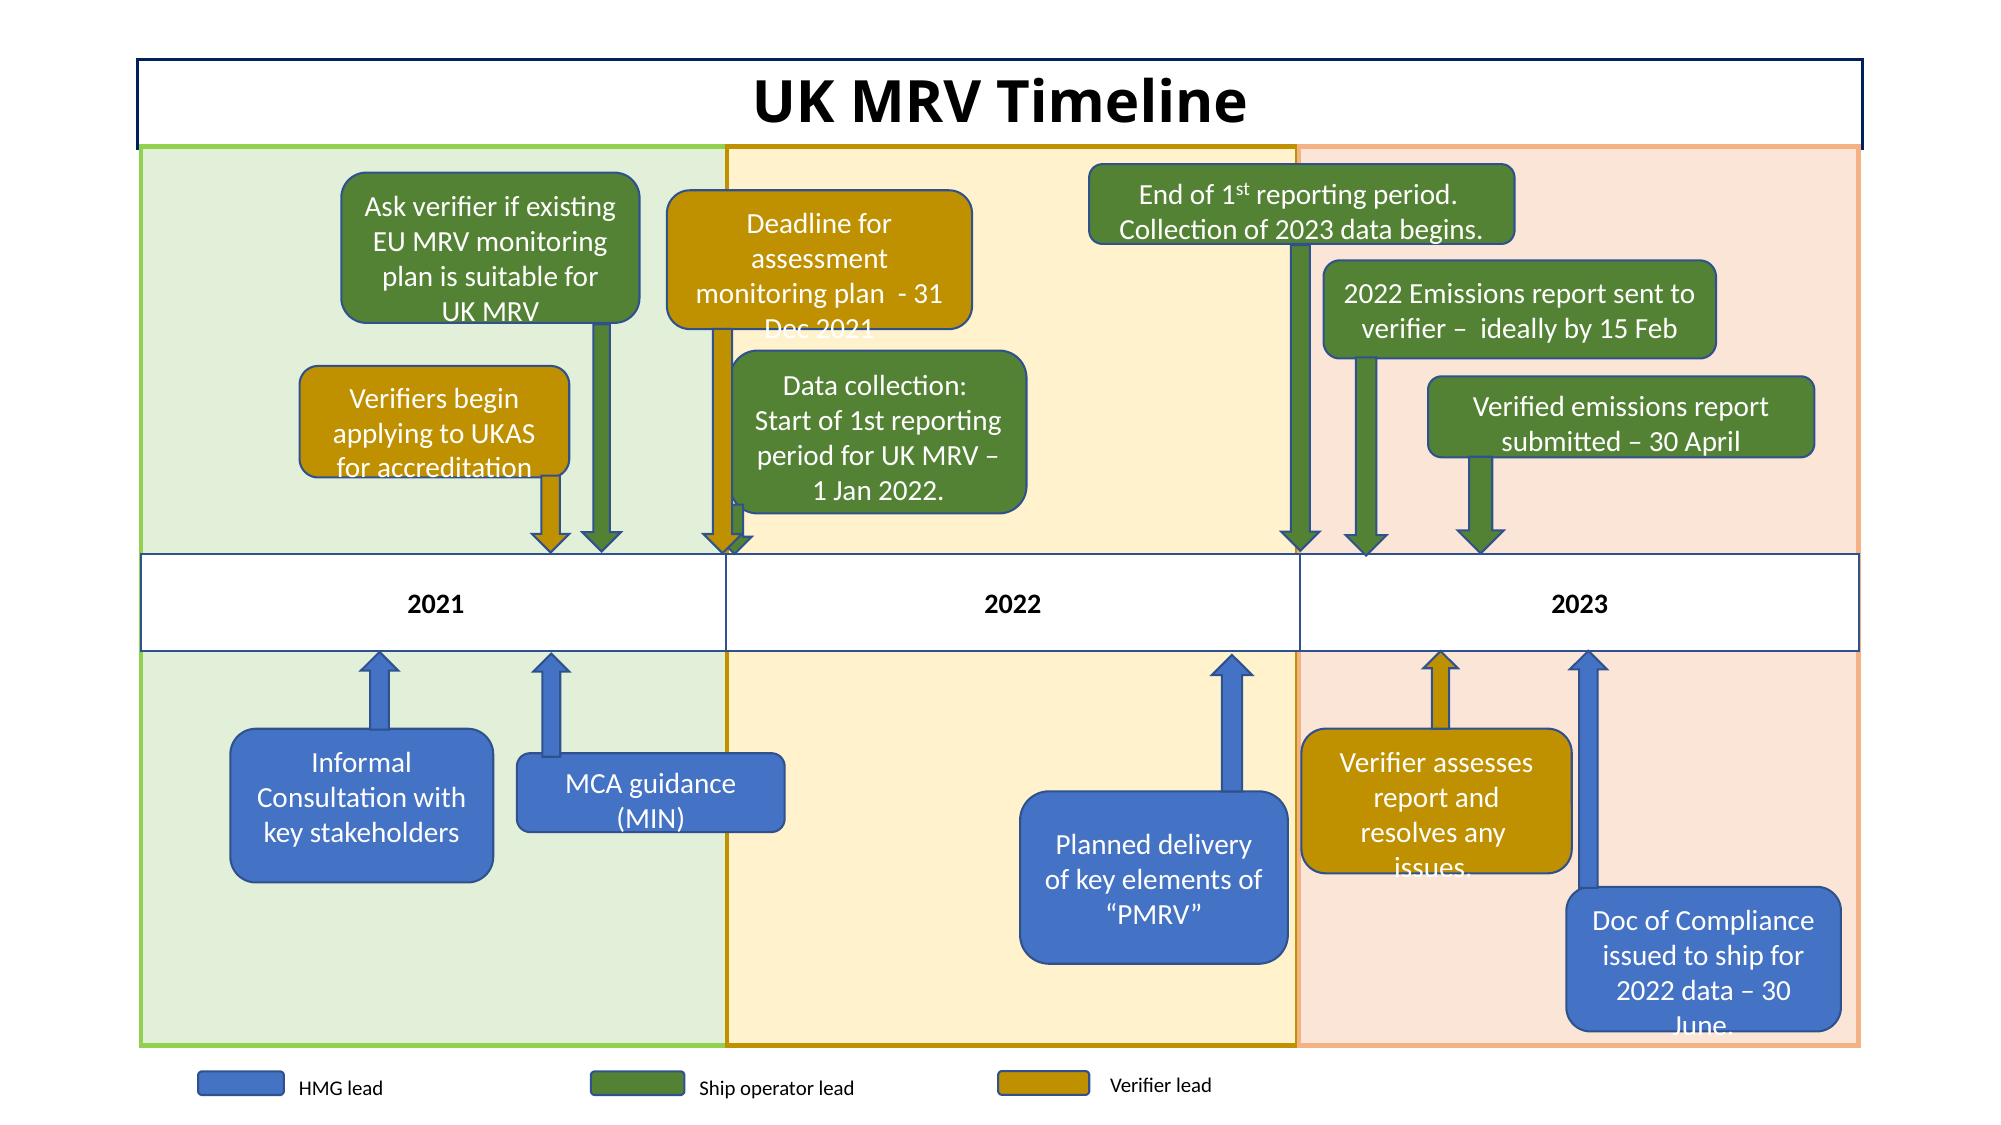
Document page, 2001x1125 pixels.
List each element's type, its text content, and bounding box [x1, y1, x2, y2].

text_box Planned delivery of key elements of “PMRV” [1020, 791, 1288, 964]
text_box 2022 Emissions report sent to verifier – ideally by 15 Feb [1323, 260, 1717, 359]
text_box Ask verifier if existing EU MRV monitoring plan is suitable for UK MRV [341, 172, 640, 323]
text_box Verifier lead [1094, 1063, 1340, 1105]
text_box Data collection: Start of 1st reporting period for UK MRV – 1 Jan 2022. [733, 350, 1027, 514]
text_box Ship operator lead [684, 1067, 929, 1108]
text_box Verifier assesses report and resolves any issues. [1301, 728, 1572, 874]
text_box 2022 [726, 554, 1300, 651]
text_box HMG lead [283, 1067, 529, 1108]
text_box Verified emissions report submitted – 30 April [1428, 376, 1815, 458]
text_box [141, 651, 1297, 1046]
text_box [590, 1071, 684, 1096]
title UK MRV Timeline [137, 59, 1863, 149]
text_box [141, 146, 1858, 556]
text_box [1299, 650, 1858, 1046]
text_box [198, 1071, 283, 1096]
text_box End of 1st reporting period. Collection of 2023 data begins. [1089, 164, 1515, 244]
text_box [998, 1071, 1090, 1095]
text_box MCA guidance (MIN) [516, 753, 785, 833]
text_box 2023 [1300, 554, 1859, 651]
text_box Verifiers begin applying to UKAS for accreditation [299, 365, 570, 478]
text_box Informal Consultation with key stakeholders [230, 728, 494, 883]
text_box Doc of Compliance issued to ship for 2022 data – 30 June. [1566, 886, 1841, 1032]
text_box 2021 [141, 554, 726, 651]
text_box Deadline for assessment monitoring plan - 31 Dec 2021 [666, 190, 973, 330]
